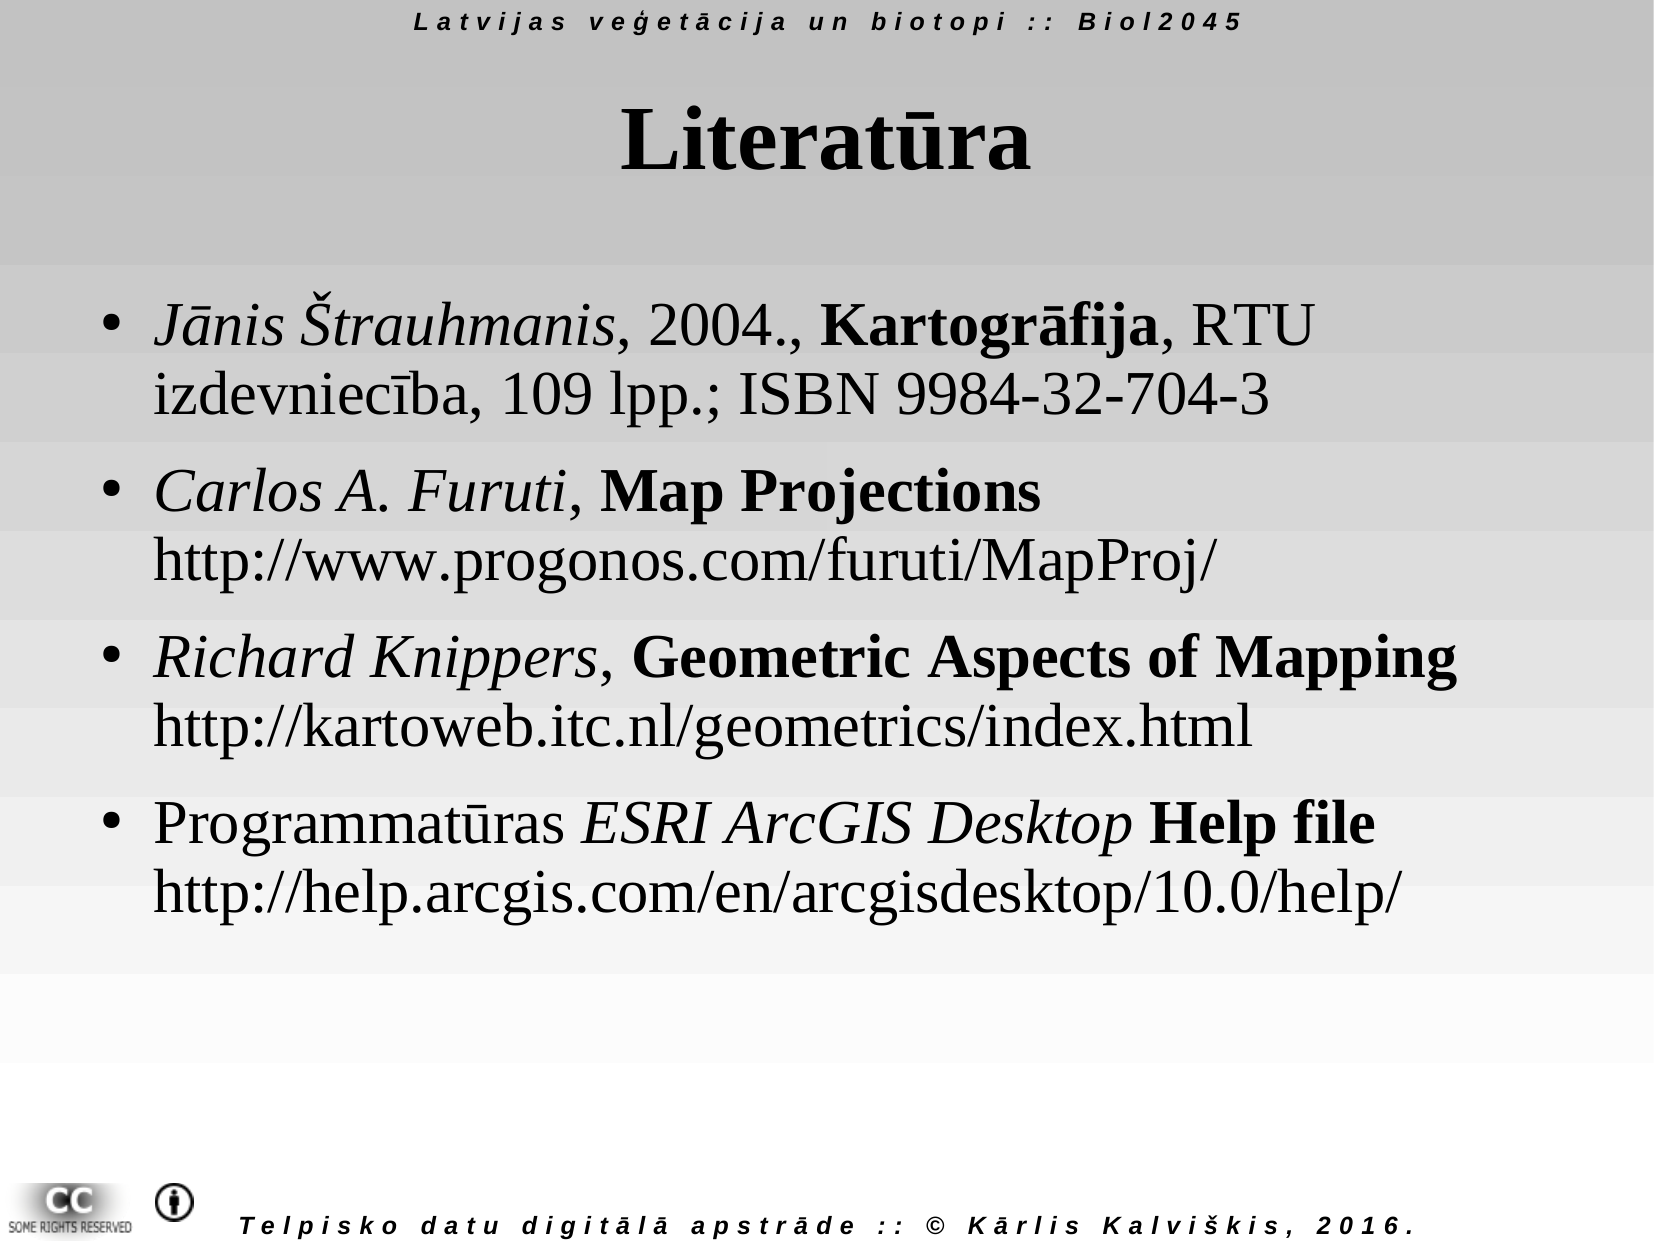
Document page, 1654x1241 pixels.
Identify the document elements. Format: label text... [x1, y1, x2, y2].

list Jānis Štrauhmanis, 2004., Kartogrāfija, RTU izdevniecība, 109 lpp.; ISBN 9984-32-704-3 Carlos A. Furuti, Map Projections http://www.progonos.com/furuti/MapProj/ Richard Knippers, Geometric Aspects of Mapping http://kartoweb.itc.nl/geometrics/index.html Programmatūras ESRI ArcGIS Desktop Help file http://help.arcgis.com/en/arcgisdesktop/10.0/help/ [82, 289, 1571, 1113]
title Literatūra [29, 43, 1625, 234]
picture [0, 0, 1654, 1241]
